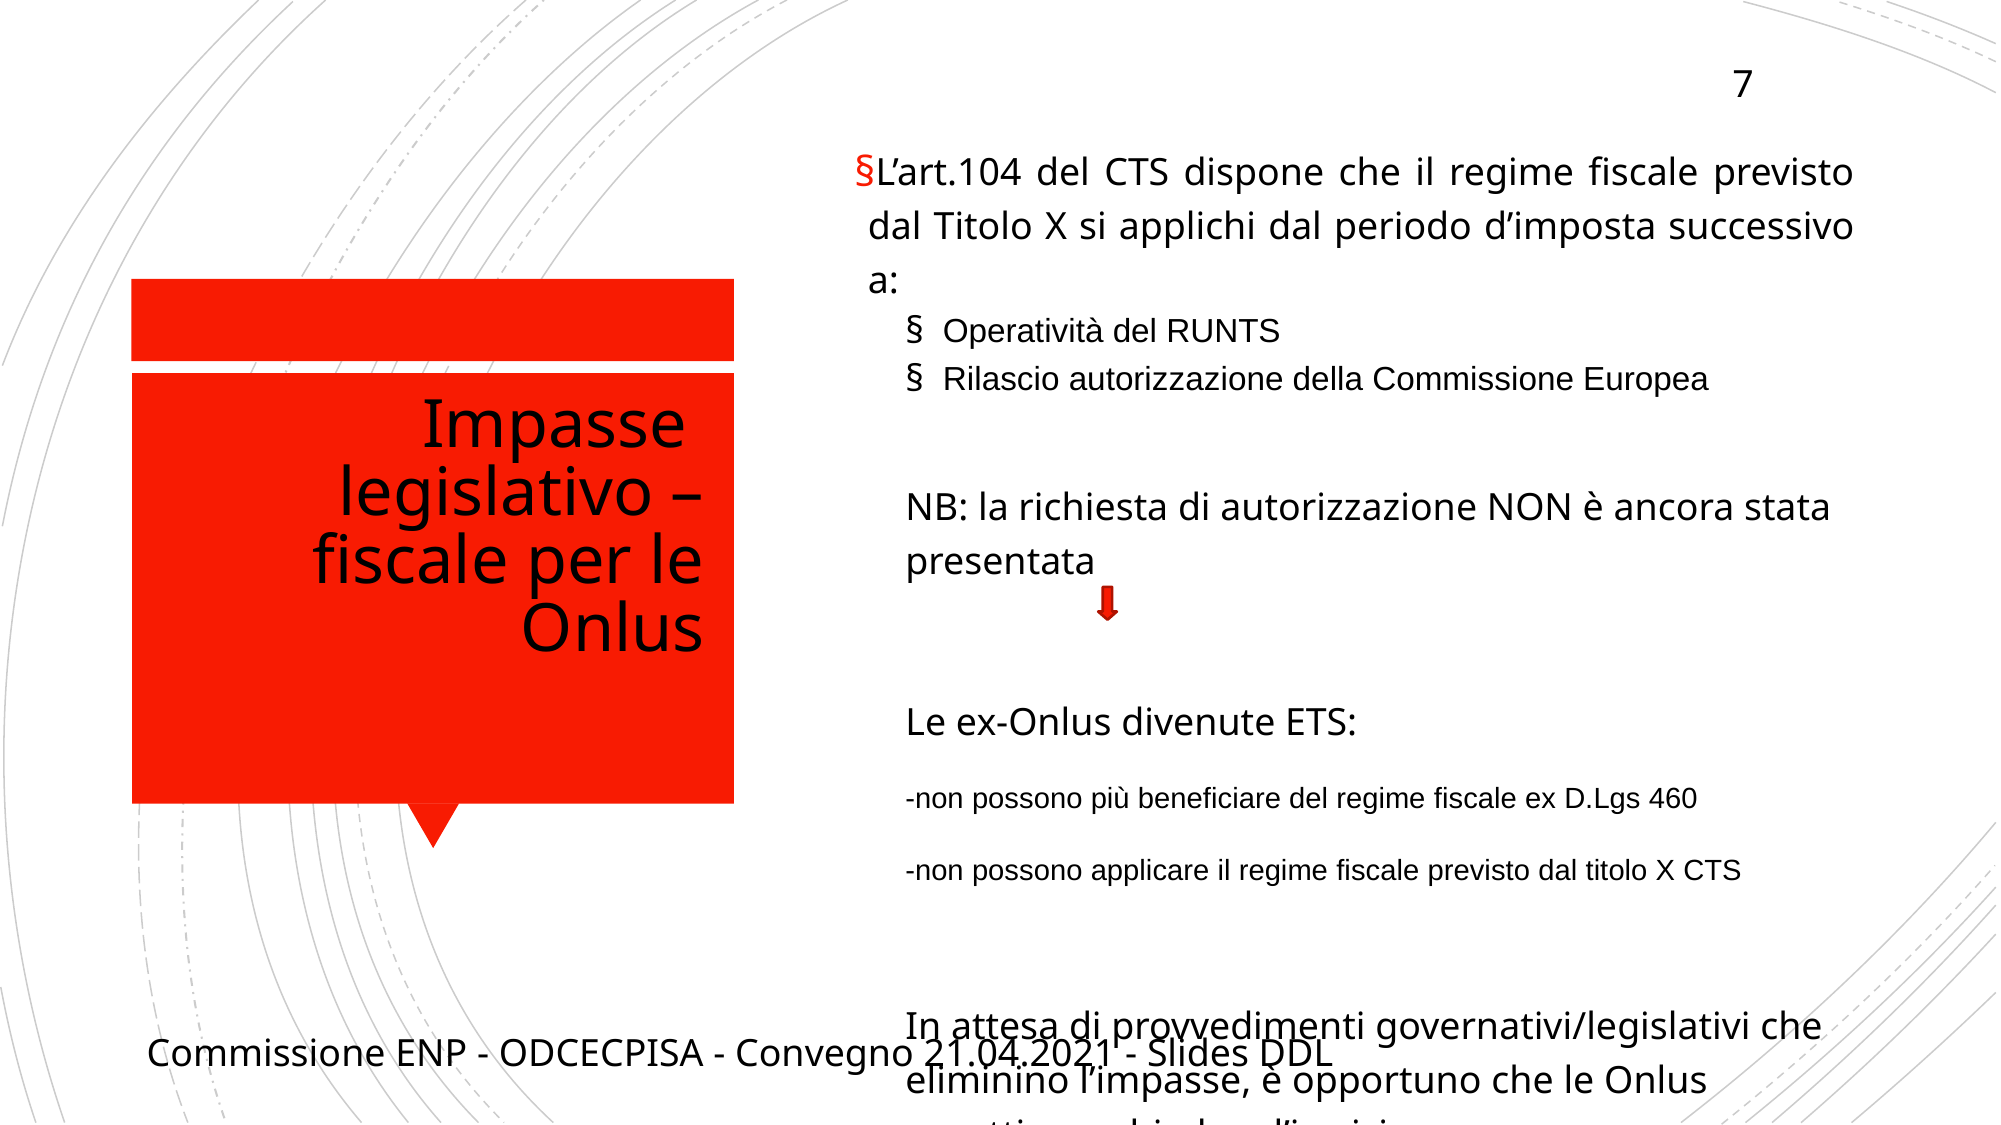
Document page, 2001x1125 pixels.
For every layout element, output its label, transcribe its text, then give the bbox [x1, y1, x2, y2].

title Impasse legislativo –fiscale per le Onlus [145, 385, 720, 789]
list L’art.104 del CTS dispone che il regime fiscale previsto dal Titolo X si applichi dal periodo d’imposta successivo a: Operatività del RUNTS Rilascio autorizzazione della Commissione Europea NB: la richiesta di autorizzazione NON è ancora stata presentata Le ex-Onlus divenute ETS: -non possono più beneficiare del regime fiscale ex D.Lgs 460 -non possono applicare il regime fiscale previsto dal titolo X CTS In attesa di provvedimenti governativi/legislativi che eliminino l’impasse, è opportuno che le Onlus aspettino a chiedere l’iscrizione [839, 131, 1871, 993]
footer Commissione ENP - ODCECPISA - Convegno 21.04.2021 - Slides DDL [131, 1021, 1869, 1074]
slide_number <numero> [1717, 52, 1868, 105]
text_box [1098, 586, 1117, 620]
